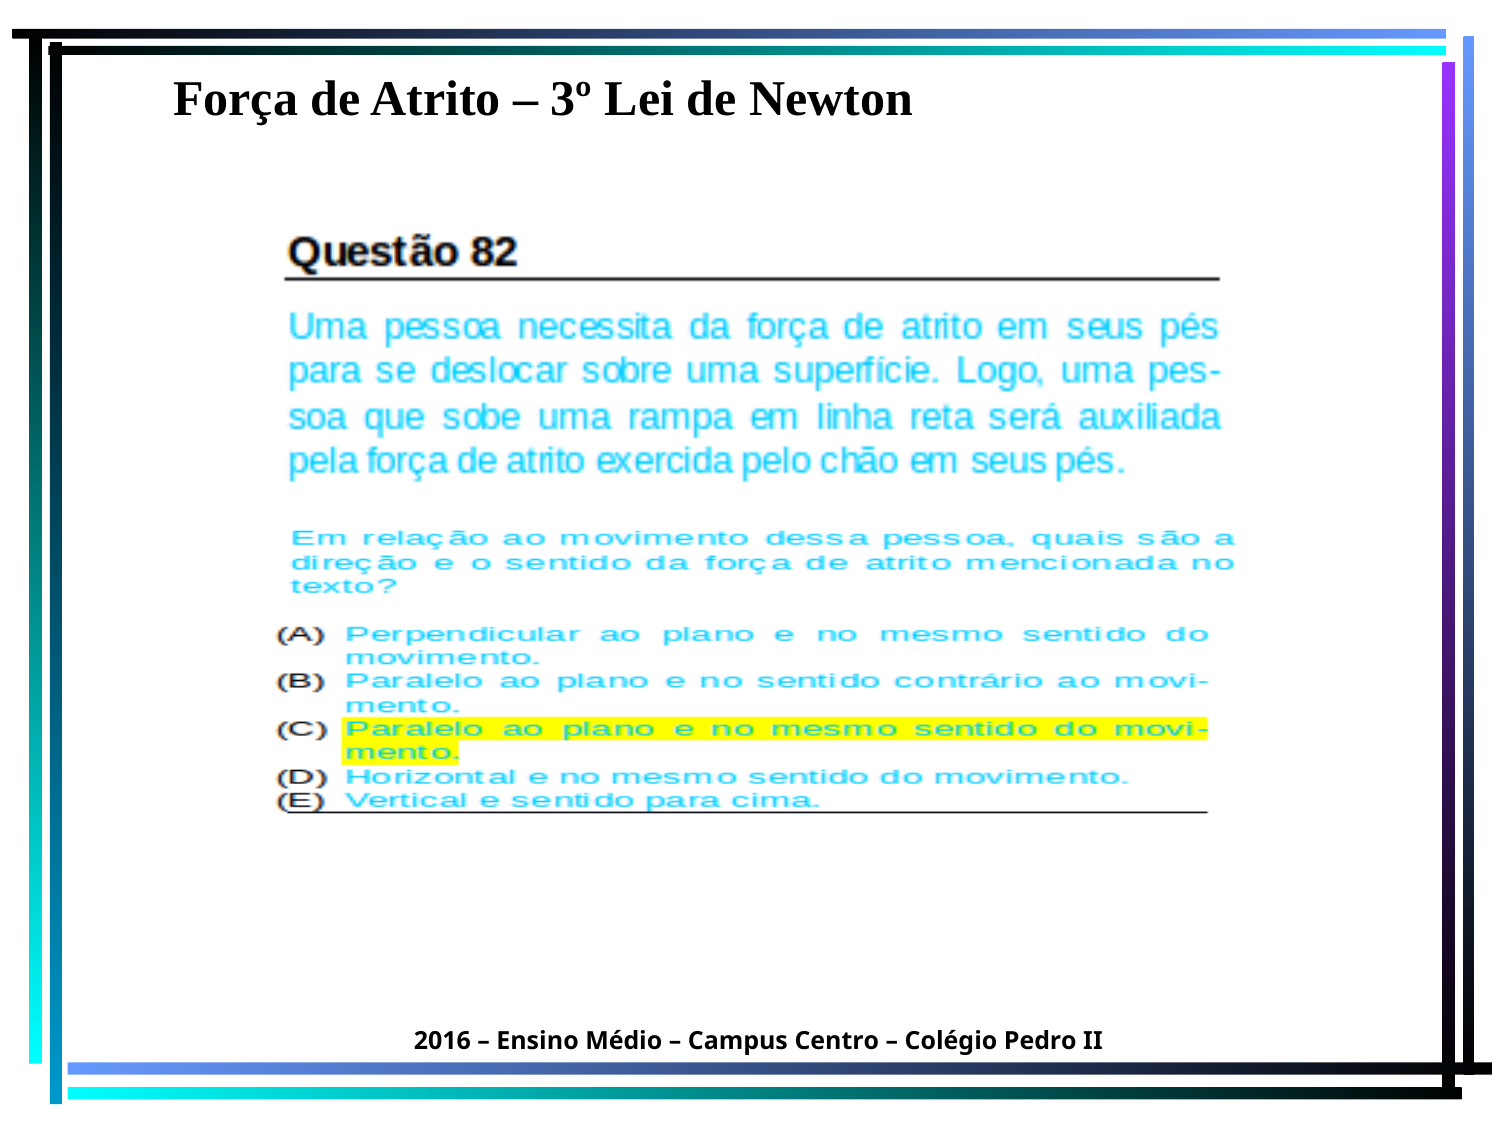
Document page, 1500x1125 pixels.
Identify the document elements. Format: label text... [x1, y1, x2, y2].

text_box 2016 – Ensino Médio – Campus Centro – Colégio Pedro II [399, 1018, 1119, 1064]
title Força de Atrito – 3º Lei de Newton [94, 59, 993, 142]
picture [0, 0, 1500, 1125]
